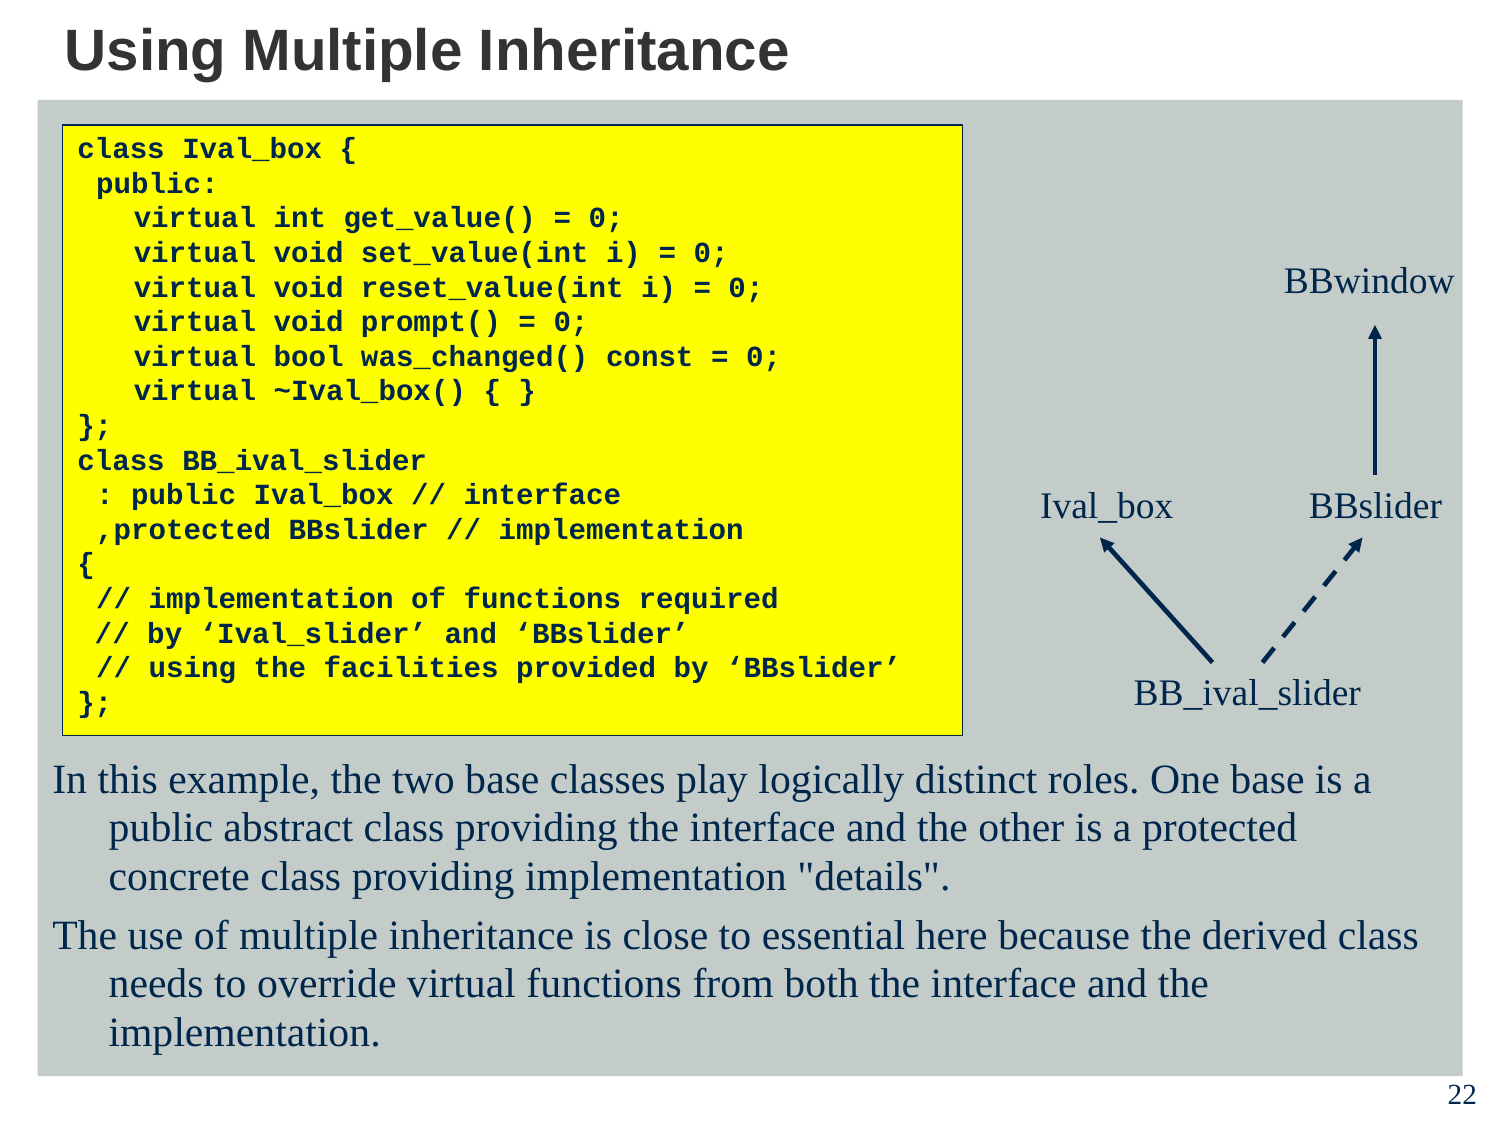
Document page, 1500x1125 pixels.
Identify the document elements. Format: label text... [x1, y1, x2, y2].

text_box BBslider [1293, 474, 1458, 536]
text_box BBwindow [1268, 249, 1470, 311]
text_box BB_ival_slider [1118, 662, 1377, 723]
text_box class Ival_box { public: virtual int get_value() = 0; virtual void set_value(int i) = 0; virtual void reset_value(int i) = 0; virtual void prompt() = 0; virtual bool was_changed() const = 0; virtual ~Ival_box() { } }; class BB_ival_slider : public Ival_box // interface ,protected BBslider // implementation { // implementation of functions required // by ‘Ival_slider’ and ‘BBslider’ // using the facilities provided by ‘BBslider’ }; [62, 125, 963, 769]
list In this example, the two base classes play logically distinct roles. One base is a public abstract class providing the interface and the other is a protected concrete class providing implementation "details". The use of multiple inheritance is close to essential here because the derived class needs to override virtual functions from both the interface and the implementation. [37, 99, 1463, 1077]
title Using Multiple Inheritance [50, 0, 1450, 91]
text_box Ival_box [1025, 474, 1189, 536]
